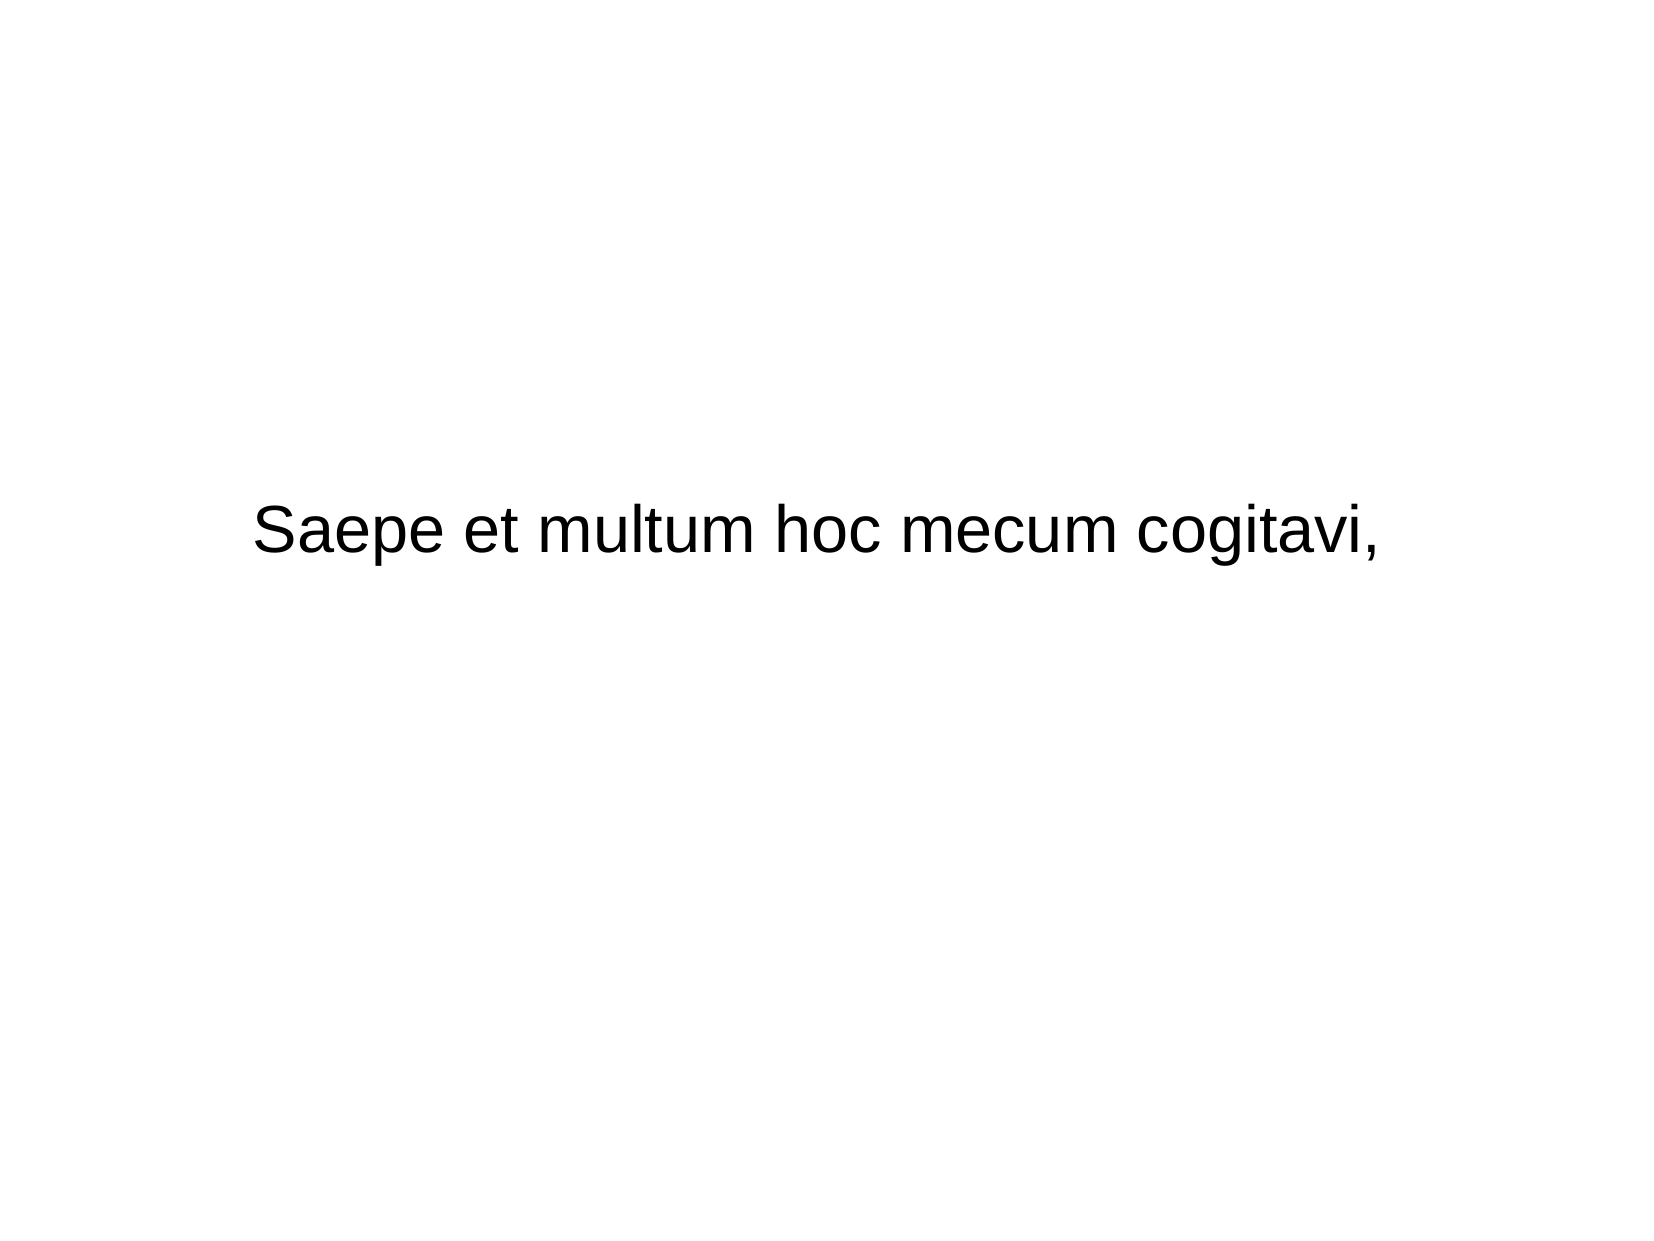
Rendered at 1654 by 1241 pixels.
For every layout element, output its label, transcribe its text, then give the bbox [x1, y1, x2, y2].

subtitle Saepe et multum hoc mecum cogitavi, [82, 49, 1571, 1010]
